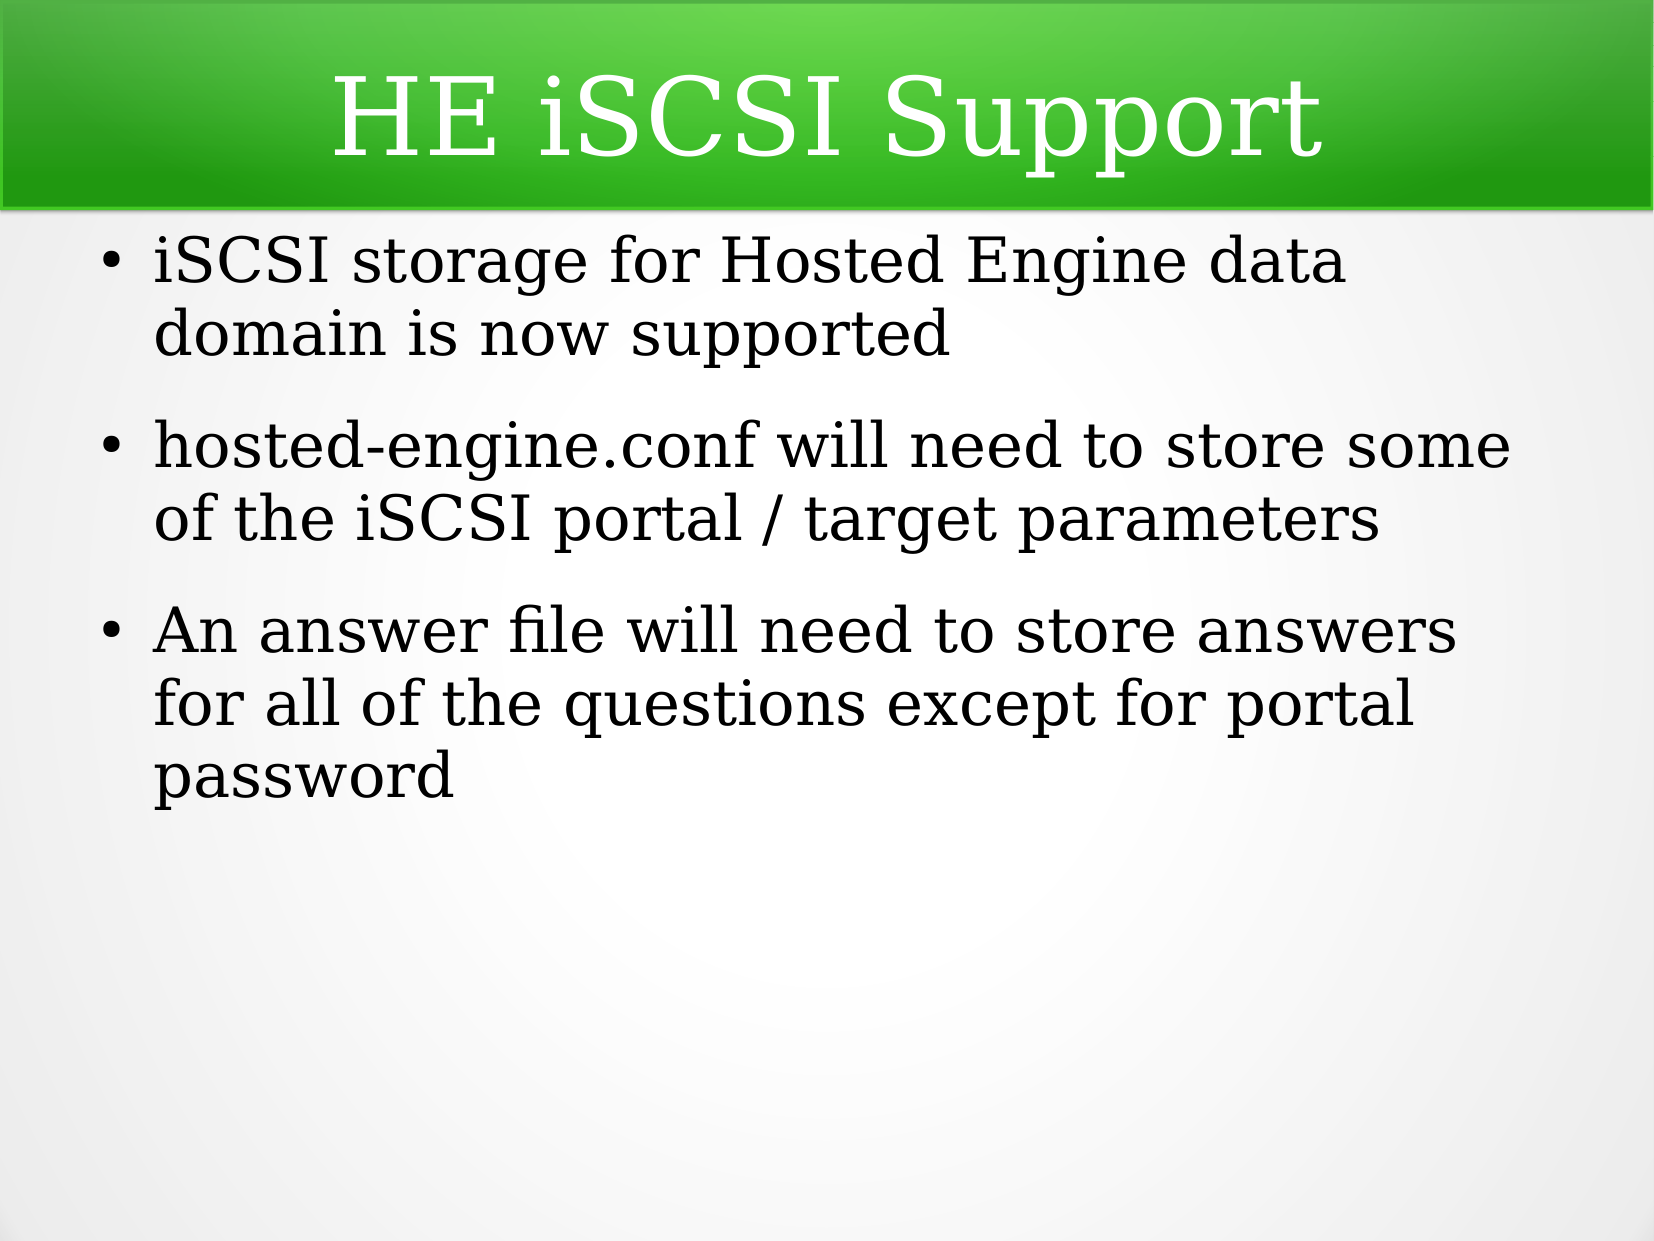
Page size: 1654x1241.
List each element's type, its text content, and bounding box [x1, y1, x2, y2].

list iSCSI storage for Hosted Engine data domain is now supported hosted-engine.conf will need to store some of the iSCSI portal / target parameters An answer file will need to store answers for all of the questions except for portal password [82, 225, 1571, 1216]
title HE iSCSI Support [82, 47, 1571, 189]
